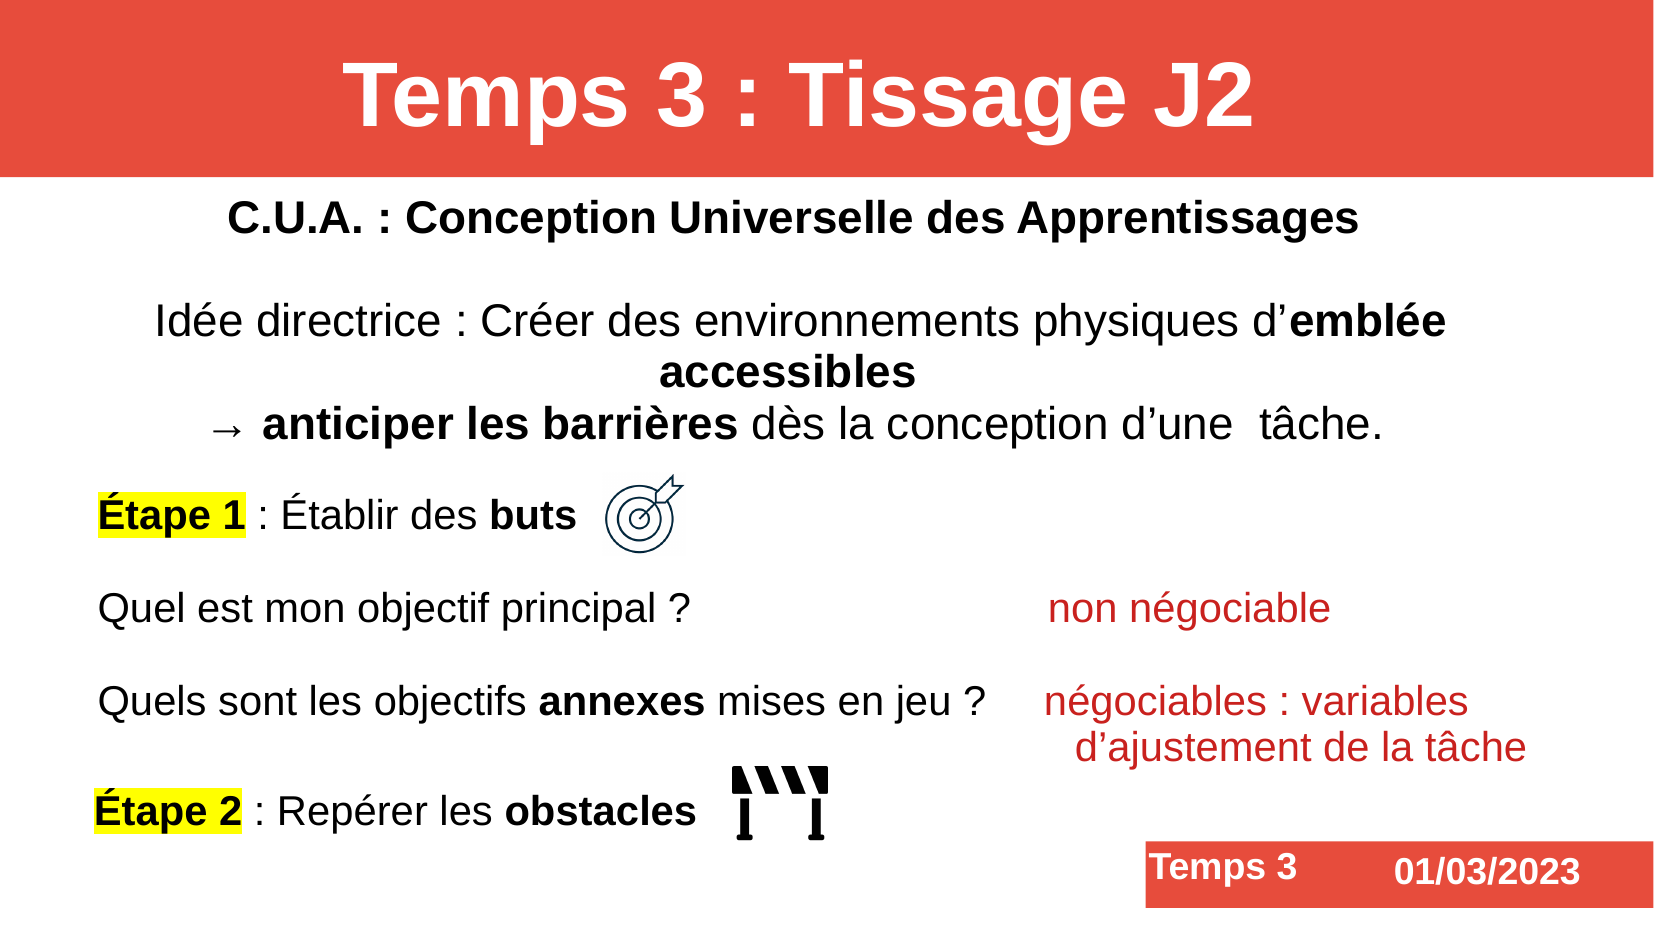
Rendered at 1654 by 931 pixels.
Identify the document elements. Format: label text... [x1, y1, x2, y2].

title Temps 3 : Tissage J2 [342, 35, 1512, 147]
picture [732, 755, 828, 851]
text_box Temps 3 [1133, 838, 1335, 931]
title C.U.A. : Conception Universelle des Apprentissages Idée directrice : Créer des environnements physiques d’emblée accessibles → anticiper les barrières dès la conception d’une tâche. [141, 188, 1501, 449]
picture [602, 472, 686, 556]
text_box Étape 1 : Établir des buts Quel est mon objectif principal ? non négociable Quels sont les objectifs annexes mises en jeu ? négociables : variables d’ajustement de la tâche [82, 484, 1571, 830]
text_box Étape 2 : Repérer les obstacles [0, 780, 898, 898]
